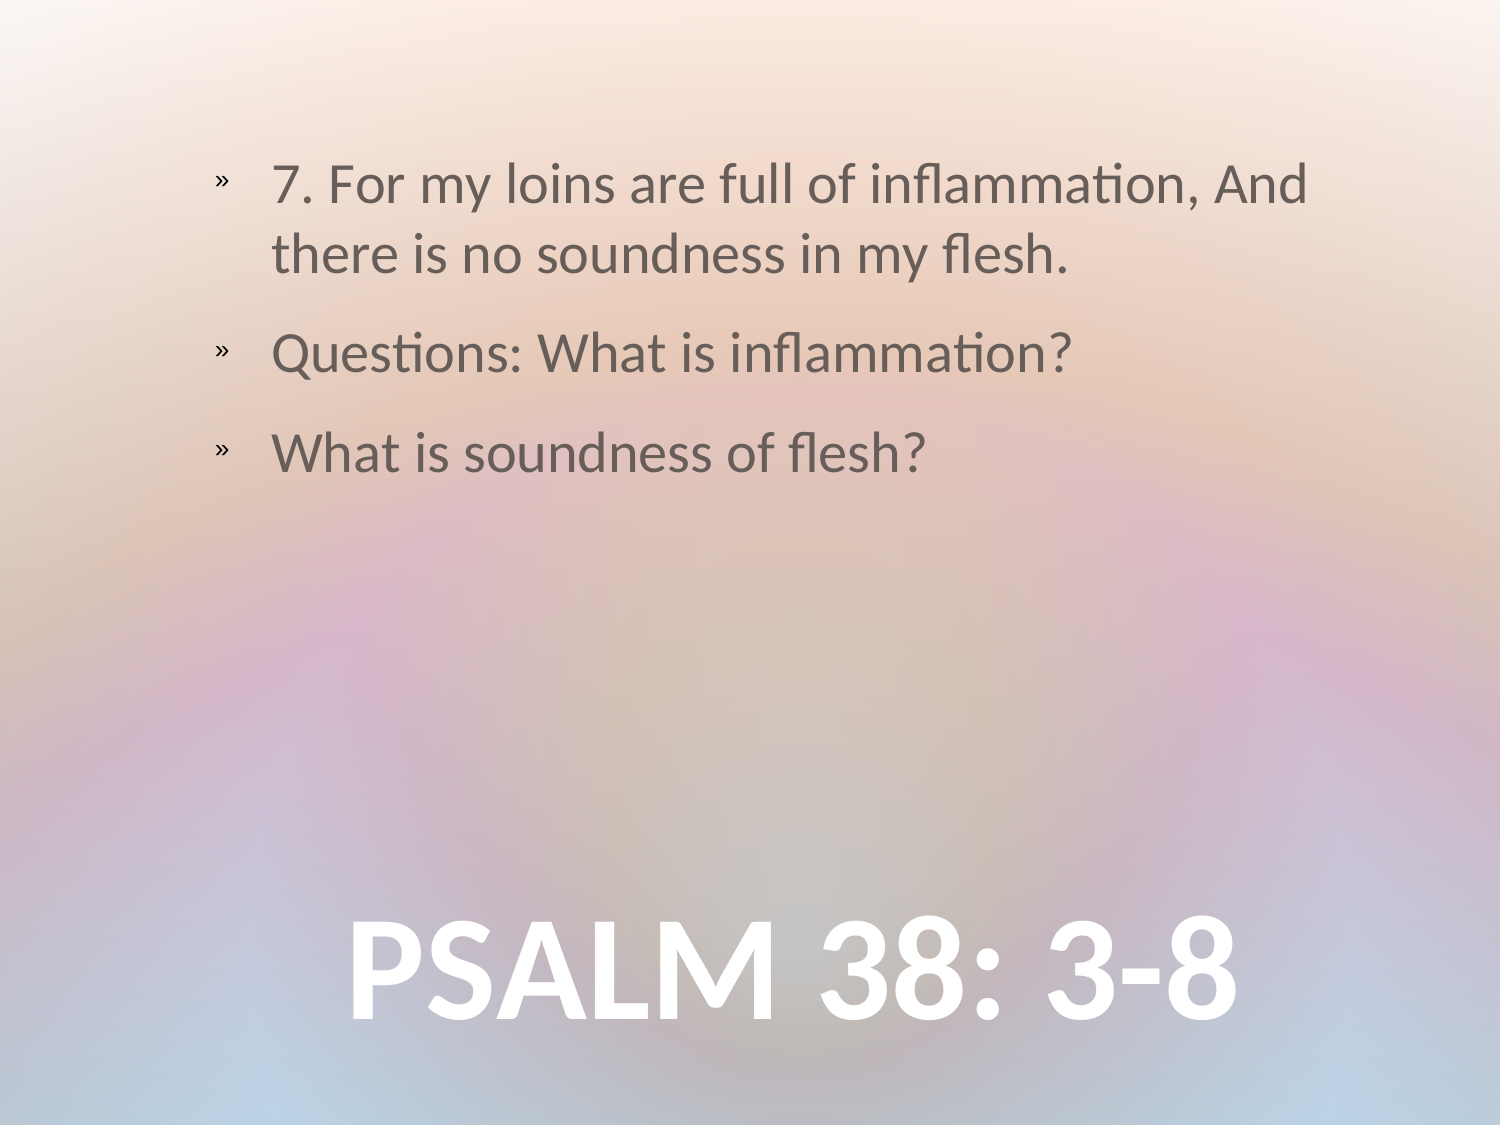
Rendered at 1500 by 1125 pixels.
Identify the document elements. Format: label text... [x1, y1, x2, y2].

title PSALM 38: 3-8 [200, 863, 1388, 1050]
list 7. For my loins are full of inflammation, And there is no soundness in my flesh. Questions: What is inflammation? What is soundness of flesh? [200, 137, 1425, 863]
picture [0, 0, 1500, 1125]
